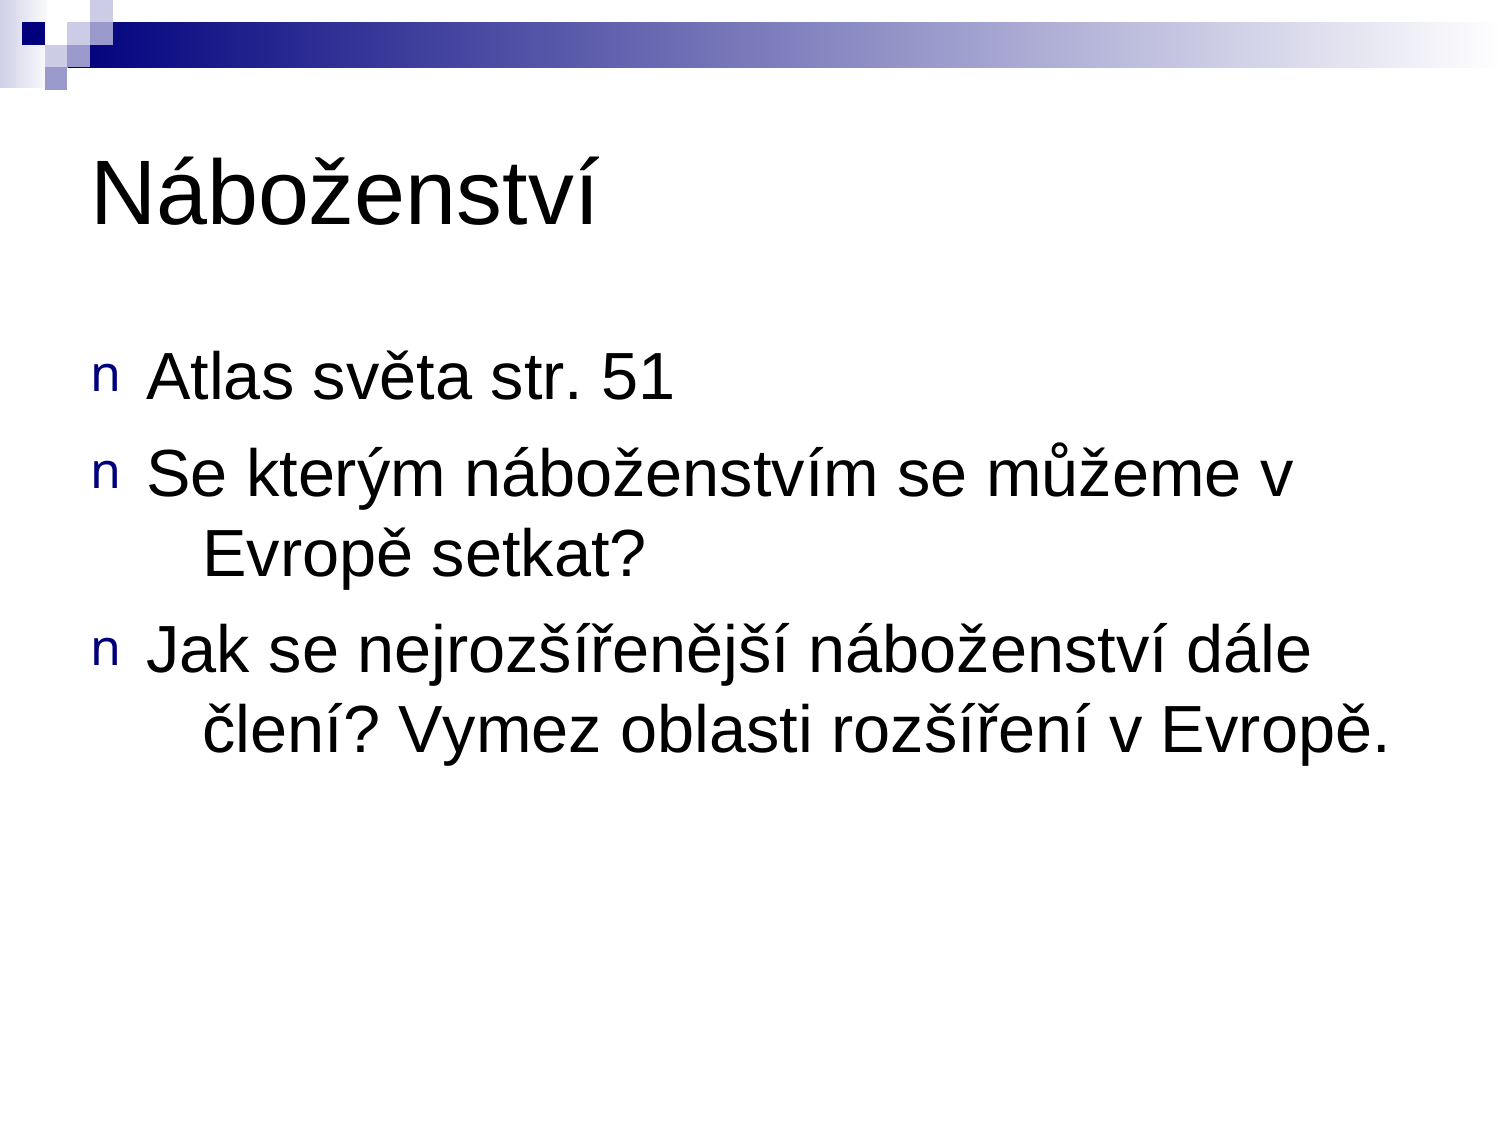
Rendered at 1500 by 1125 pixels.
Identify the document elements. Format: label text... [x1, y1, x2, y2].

list Atlas světa str. 51 Se kterým náboženstvím se můžeme v Evropě setkat? Jak se nejrozšířenější náboženství dále člení? Vymez oblasti rozšíření v Evropě. [75, 324, 1426, 963]
title Náboženství [75, 75, 1426, 300]
